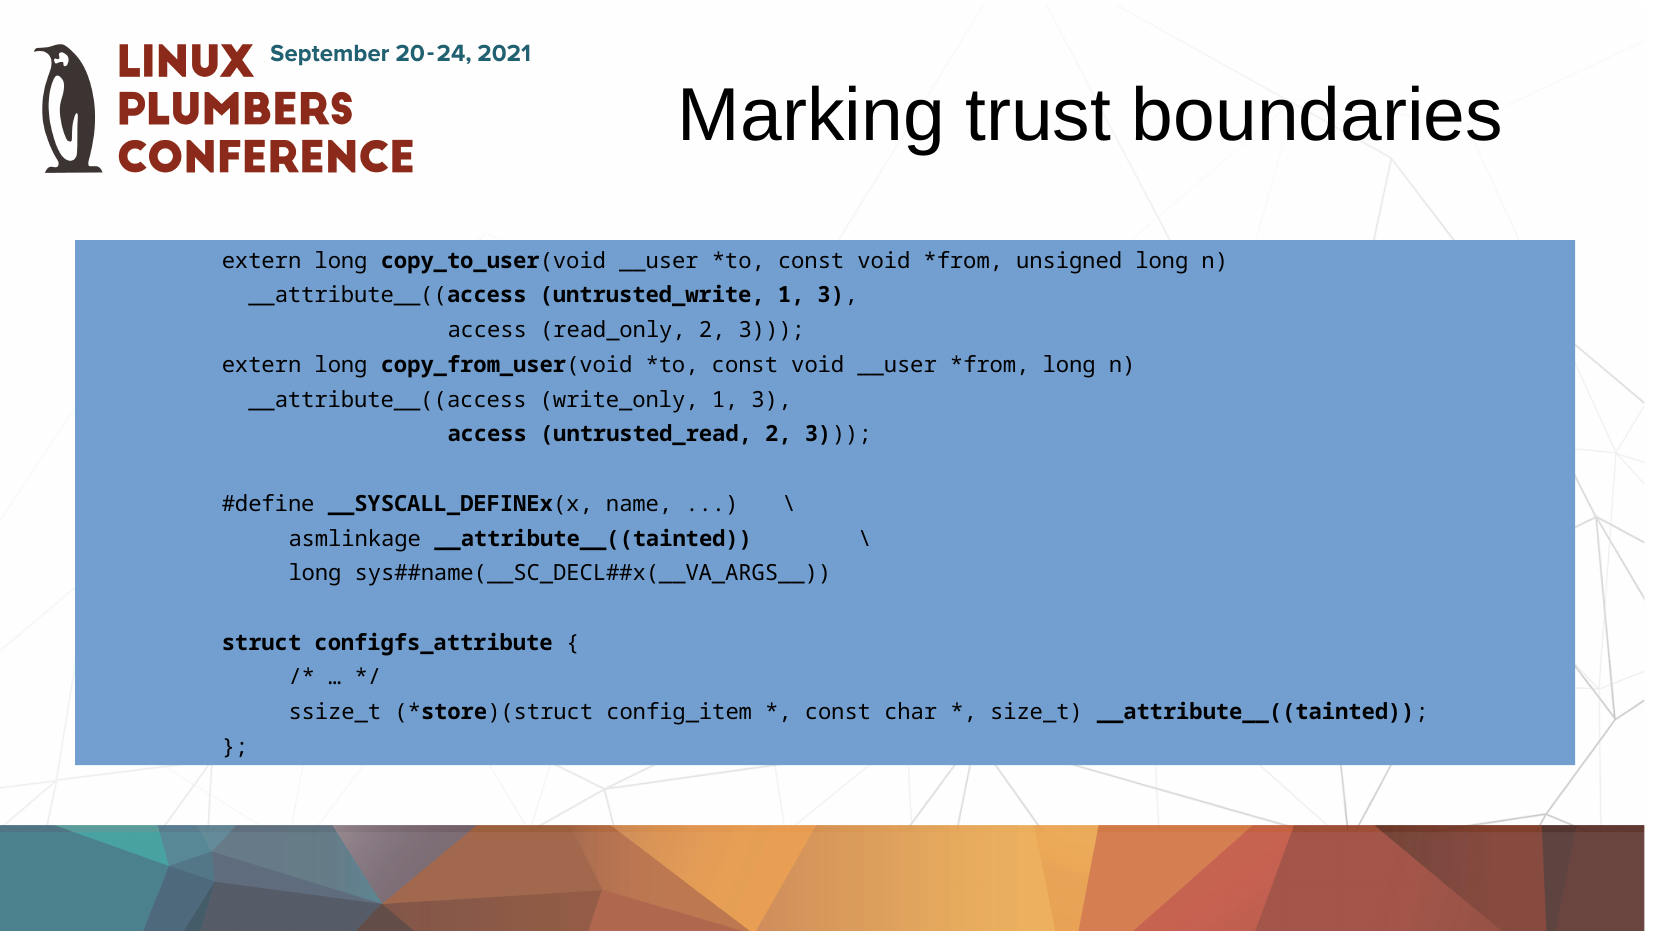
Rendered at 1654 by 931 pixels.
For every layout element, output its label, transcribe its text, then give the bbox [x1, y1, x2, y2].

title Marking trust boundaries [540, 37, 1571, 193]
picture [0, 1, 1645, 931]
text_box extern long copy_to_user(void __user *to, const void *from, unsigned long n) __attribute__((access (untrusted_write, 1, 3), access (read_only, 2, 3))); extern long copy_from_user(void *to, const void __user *from, long n) __attribute__((access (write_only, 1, 3), access (untrusted_read, 2, 3))); #define __SYSCALL_DEFINEx(x, name, ...) \ asmlinkage __attribute__((tainted)) \ long sys##name(__SC_DECL##x(__VA_ARGS__)) struct configfs_attribute { /* … */ ssize_t (*store)(struct config_item *, const char *, size_t) __attribute__((tainted)); }; [75, 240, 1576, 766]
